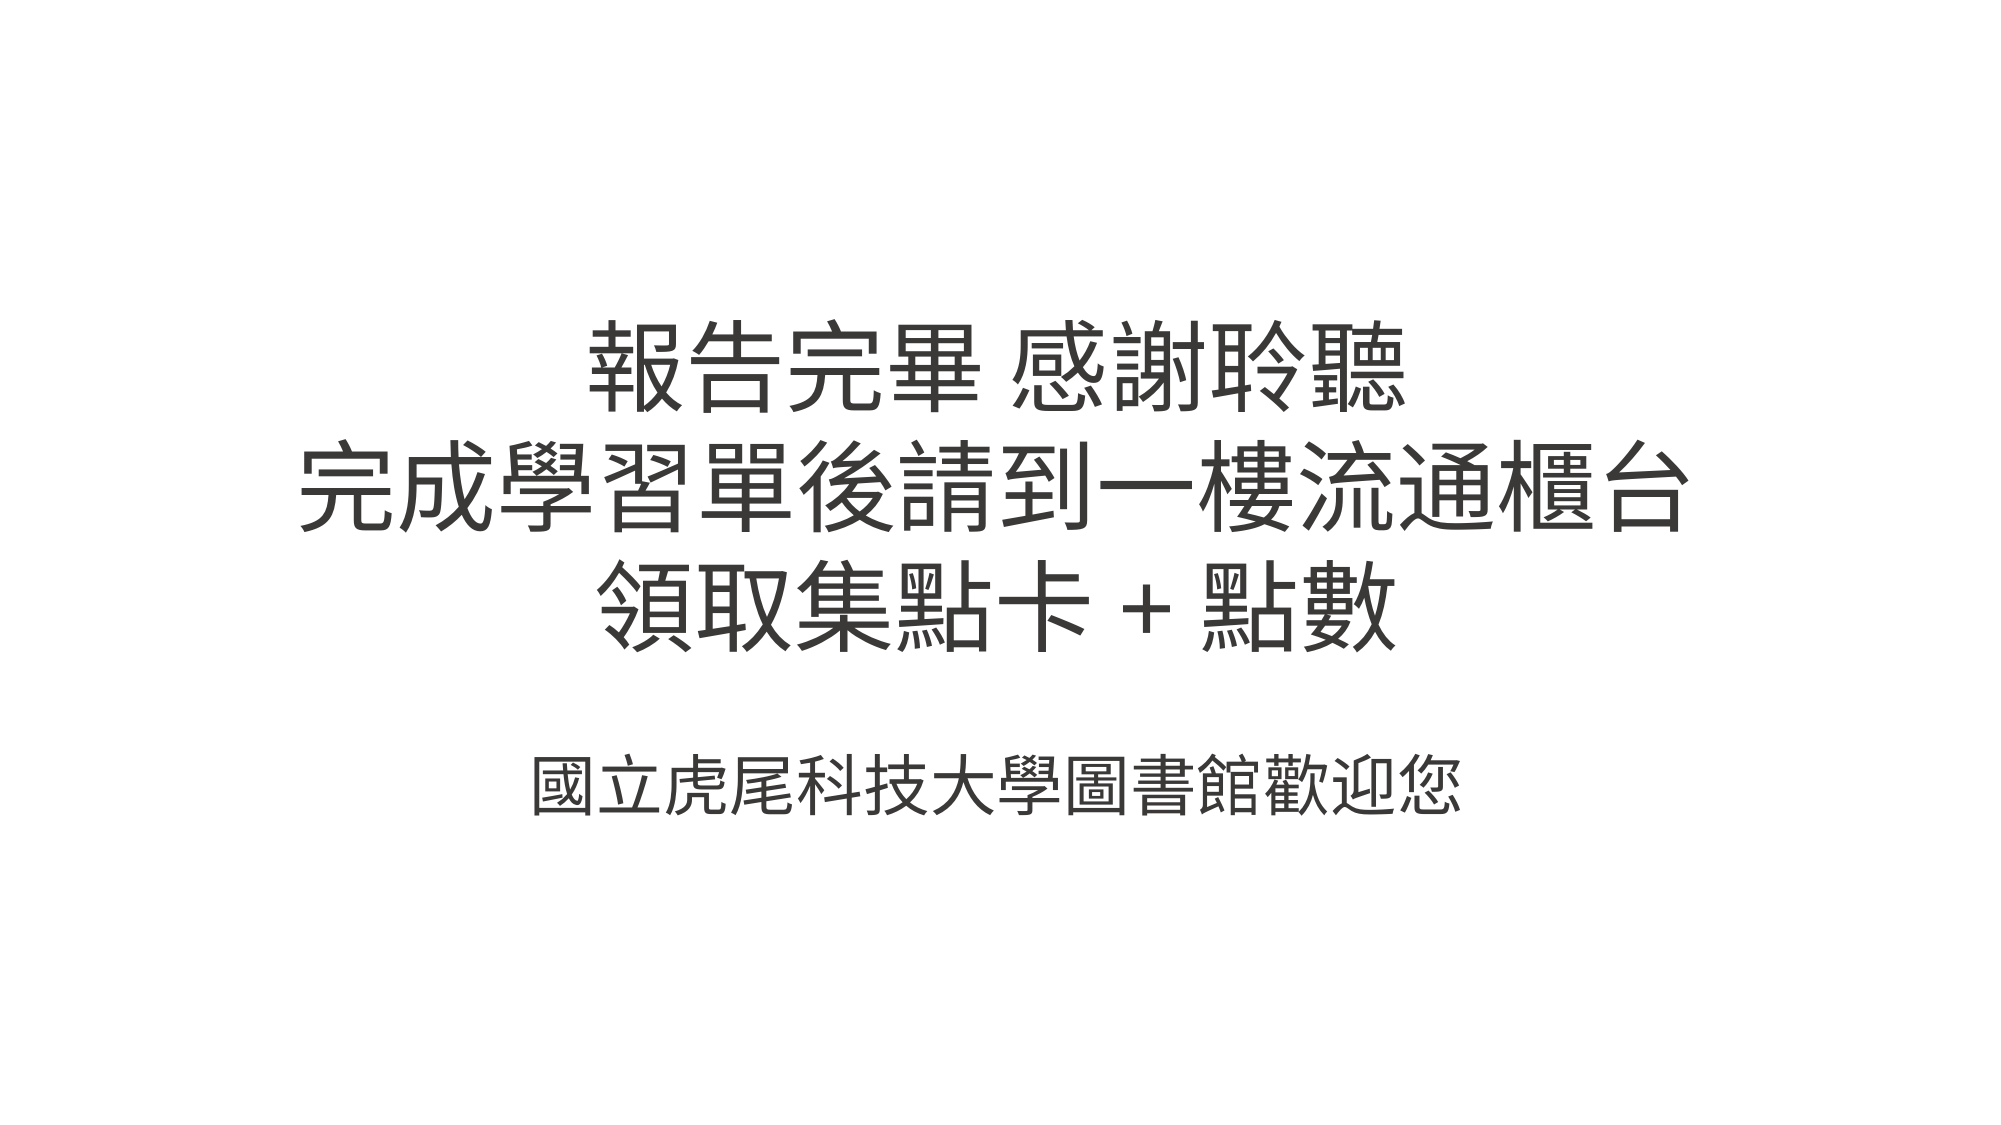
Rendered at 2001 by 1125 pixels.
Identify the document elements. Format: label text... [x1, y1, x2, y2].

text_box 報告完畢 感謝聆聽 完成學習單後請到一樓流通櫃台 領取集點卡+點數 國立虎尾科技大學圖書館歡迎您 [187, 296, 1807, 832]
